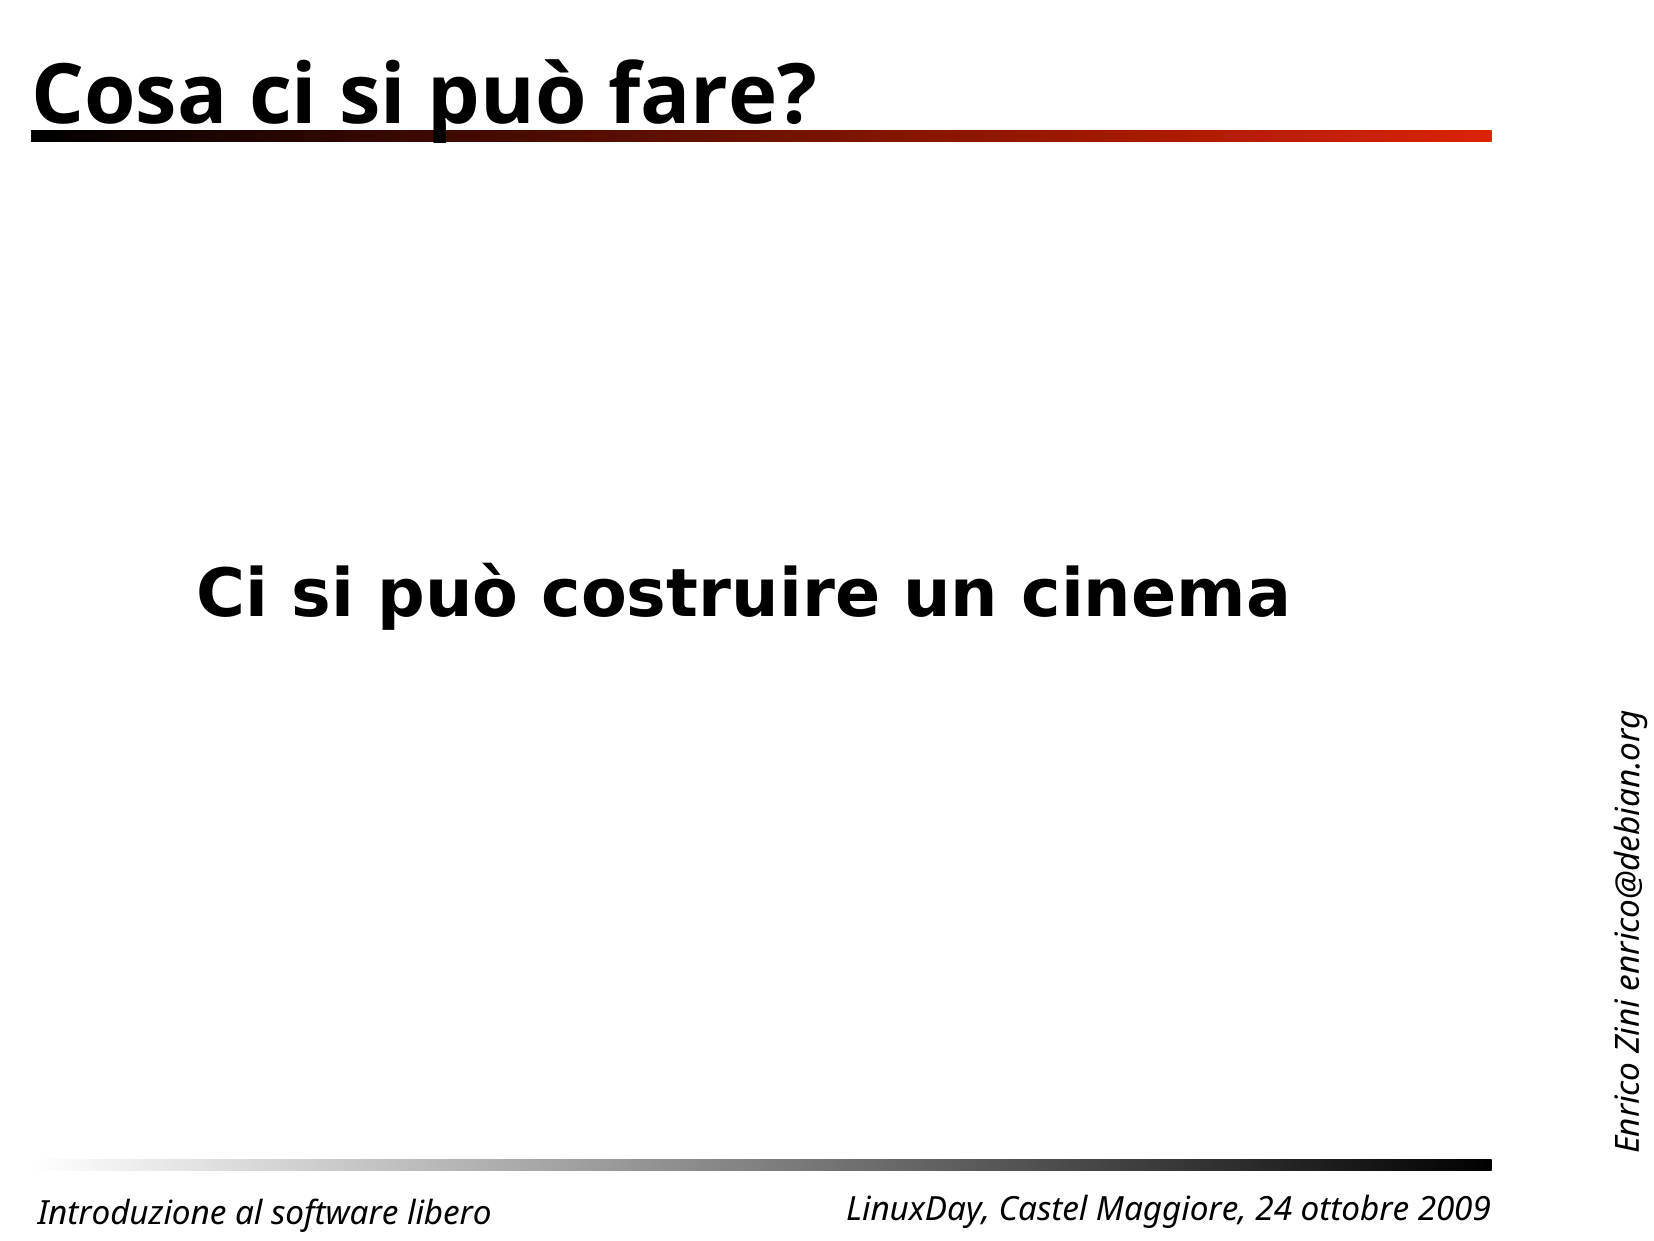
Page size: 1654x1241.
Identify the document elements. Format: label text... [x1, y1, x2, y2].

text_box Ci si può costruire un cinema [196, 554, 1330, 632]
text_box Cosa ci si può fare? [31, 34, 1438, 168]
